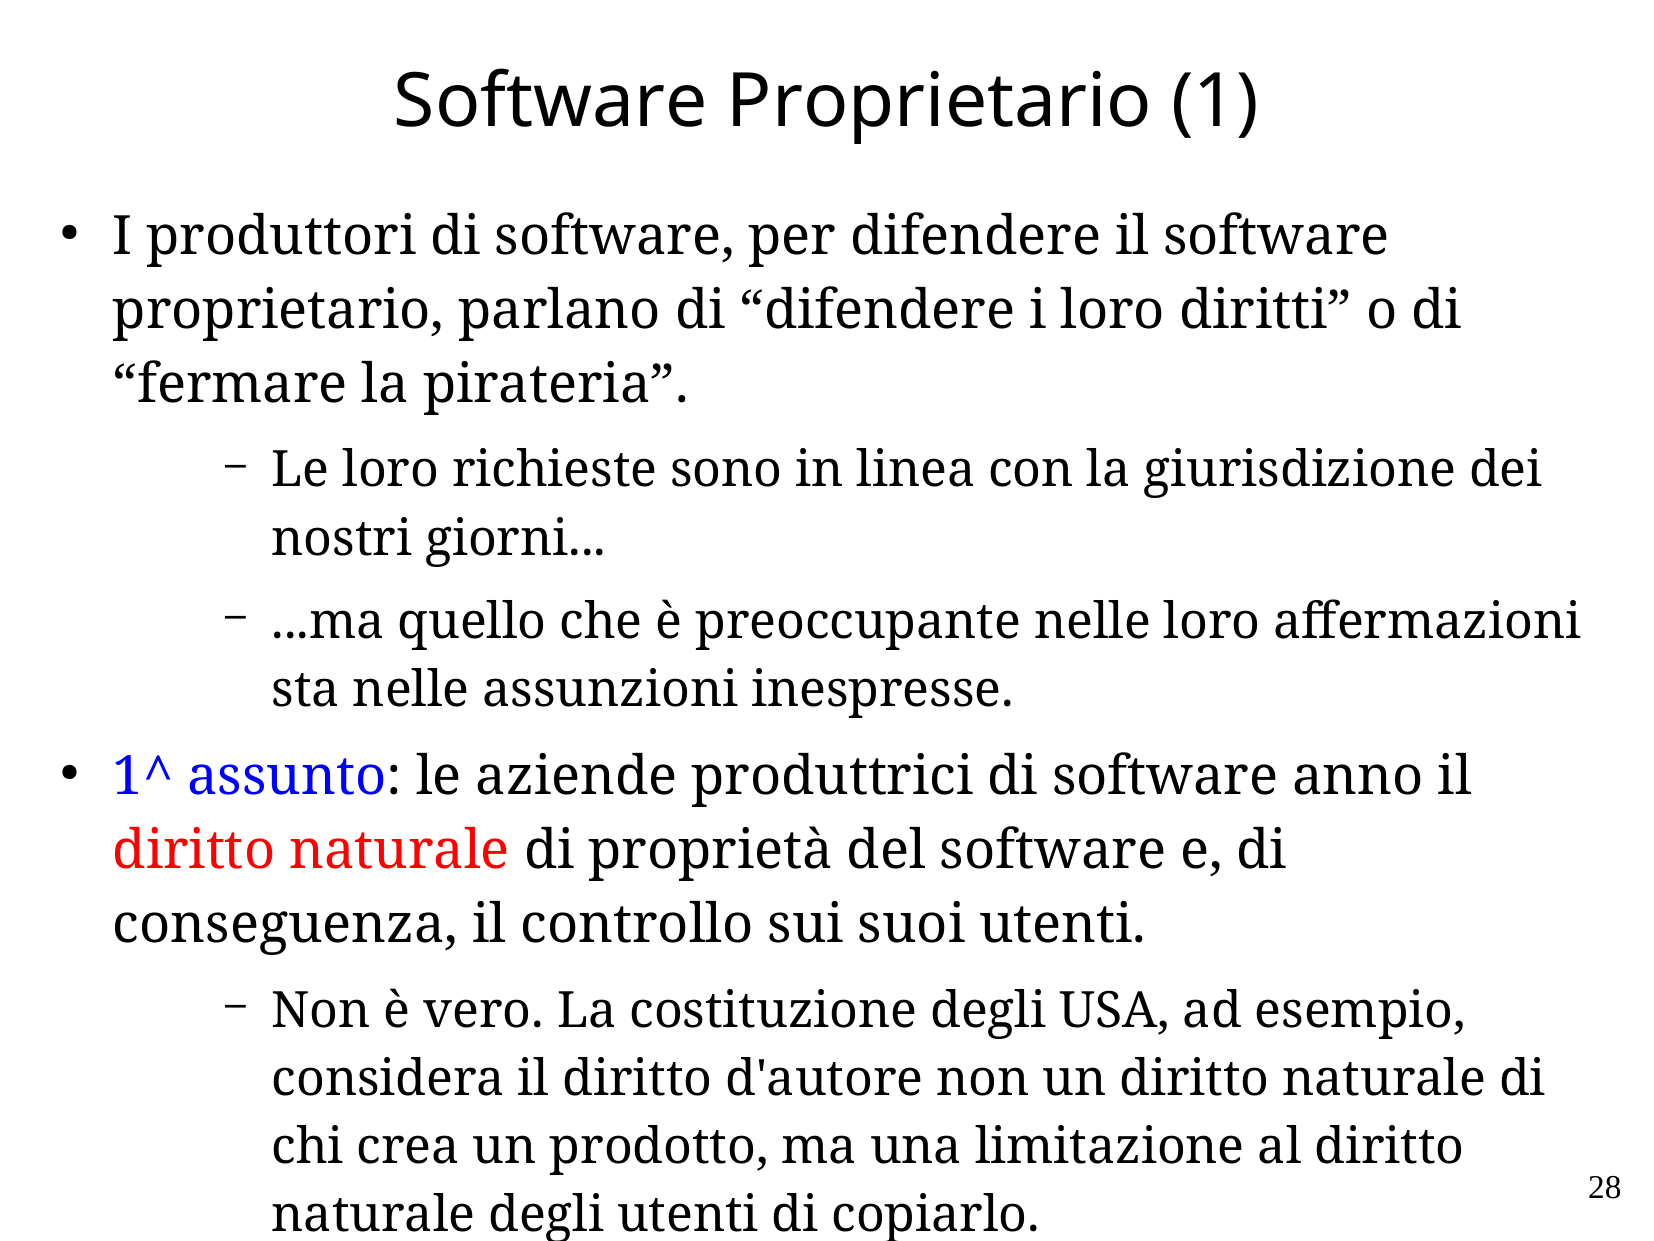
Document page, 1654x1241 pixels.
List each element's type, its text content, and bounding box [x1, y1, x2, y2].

list I produttori di software, per difendere il software proprietario, parlano di “difendere i loro diritti” o di “fermare la pirateria”. Le loro richieste sono in linea con la giurisdizione dei nostri giorni... ...ma quello che è preoccupante nelle loro affermazioni sta nelle assunzioni inespresse. 1^ assunto: le aziende produttrici di software anno il diritto naturale di proprietà del software e, di conseguenza, il controllo sui suoi utenti. Non è vero. La costituzione degli USA, ad esempio, considera il diritto d'autore non un diritto naturale di chi crea un prodotto, ma una limitazione al diritto naturale degli utenti di copiarlo. [42, 196, 1612, 1187]
title Software Proprietario (1) [37, 30, 1617, 166]
